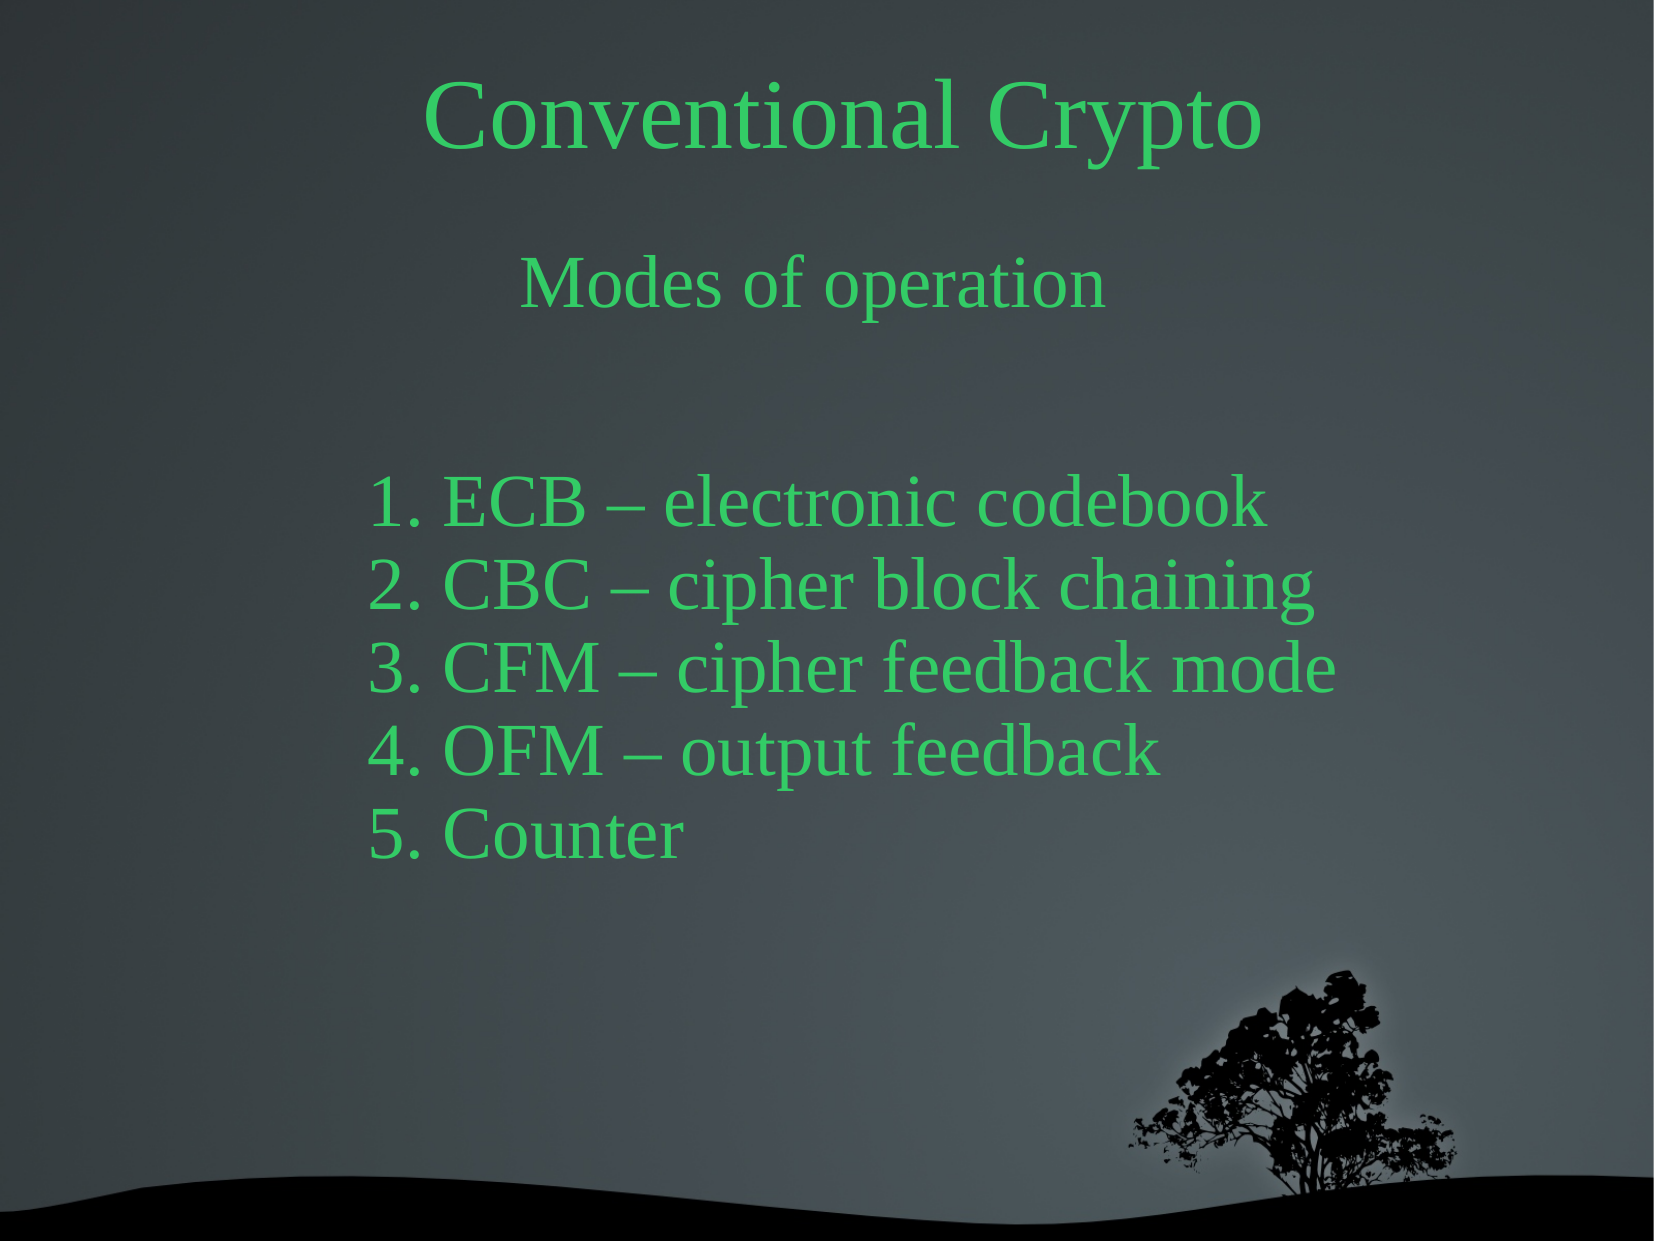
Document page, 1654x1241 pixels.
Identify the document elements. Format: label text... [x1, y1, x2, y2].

text_box 1. ECB – electronic codebook 2. CBC – cipher block chaining 3. CFM – cipher feedback mode 4. OFM – output feedback 5. Counter [352, 452, 1350, 922]
text_box Modes of operation [504, 233, 1122, 339]
text_box Conventional Crypto [408, 51, 1276, 188]
picture [0, 0, 1654, 1241]
